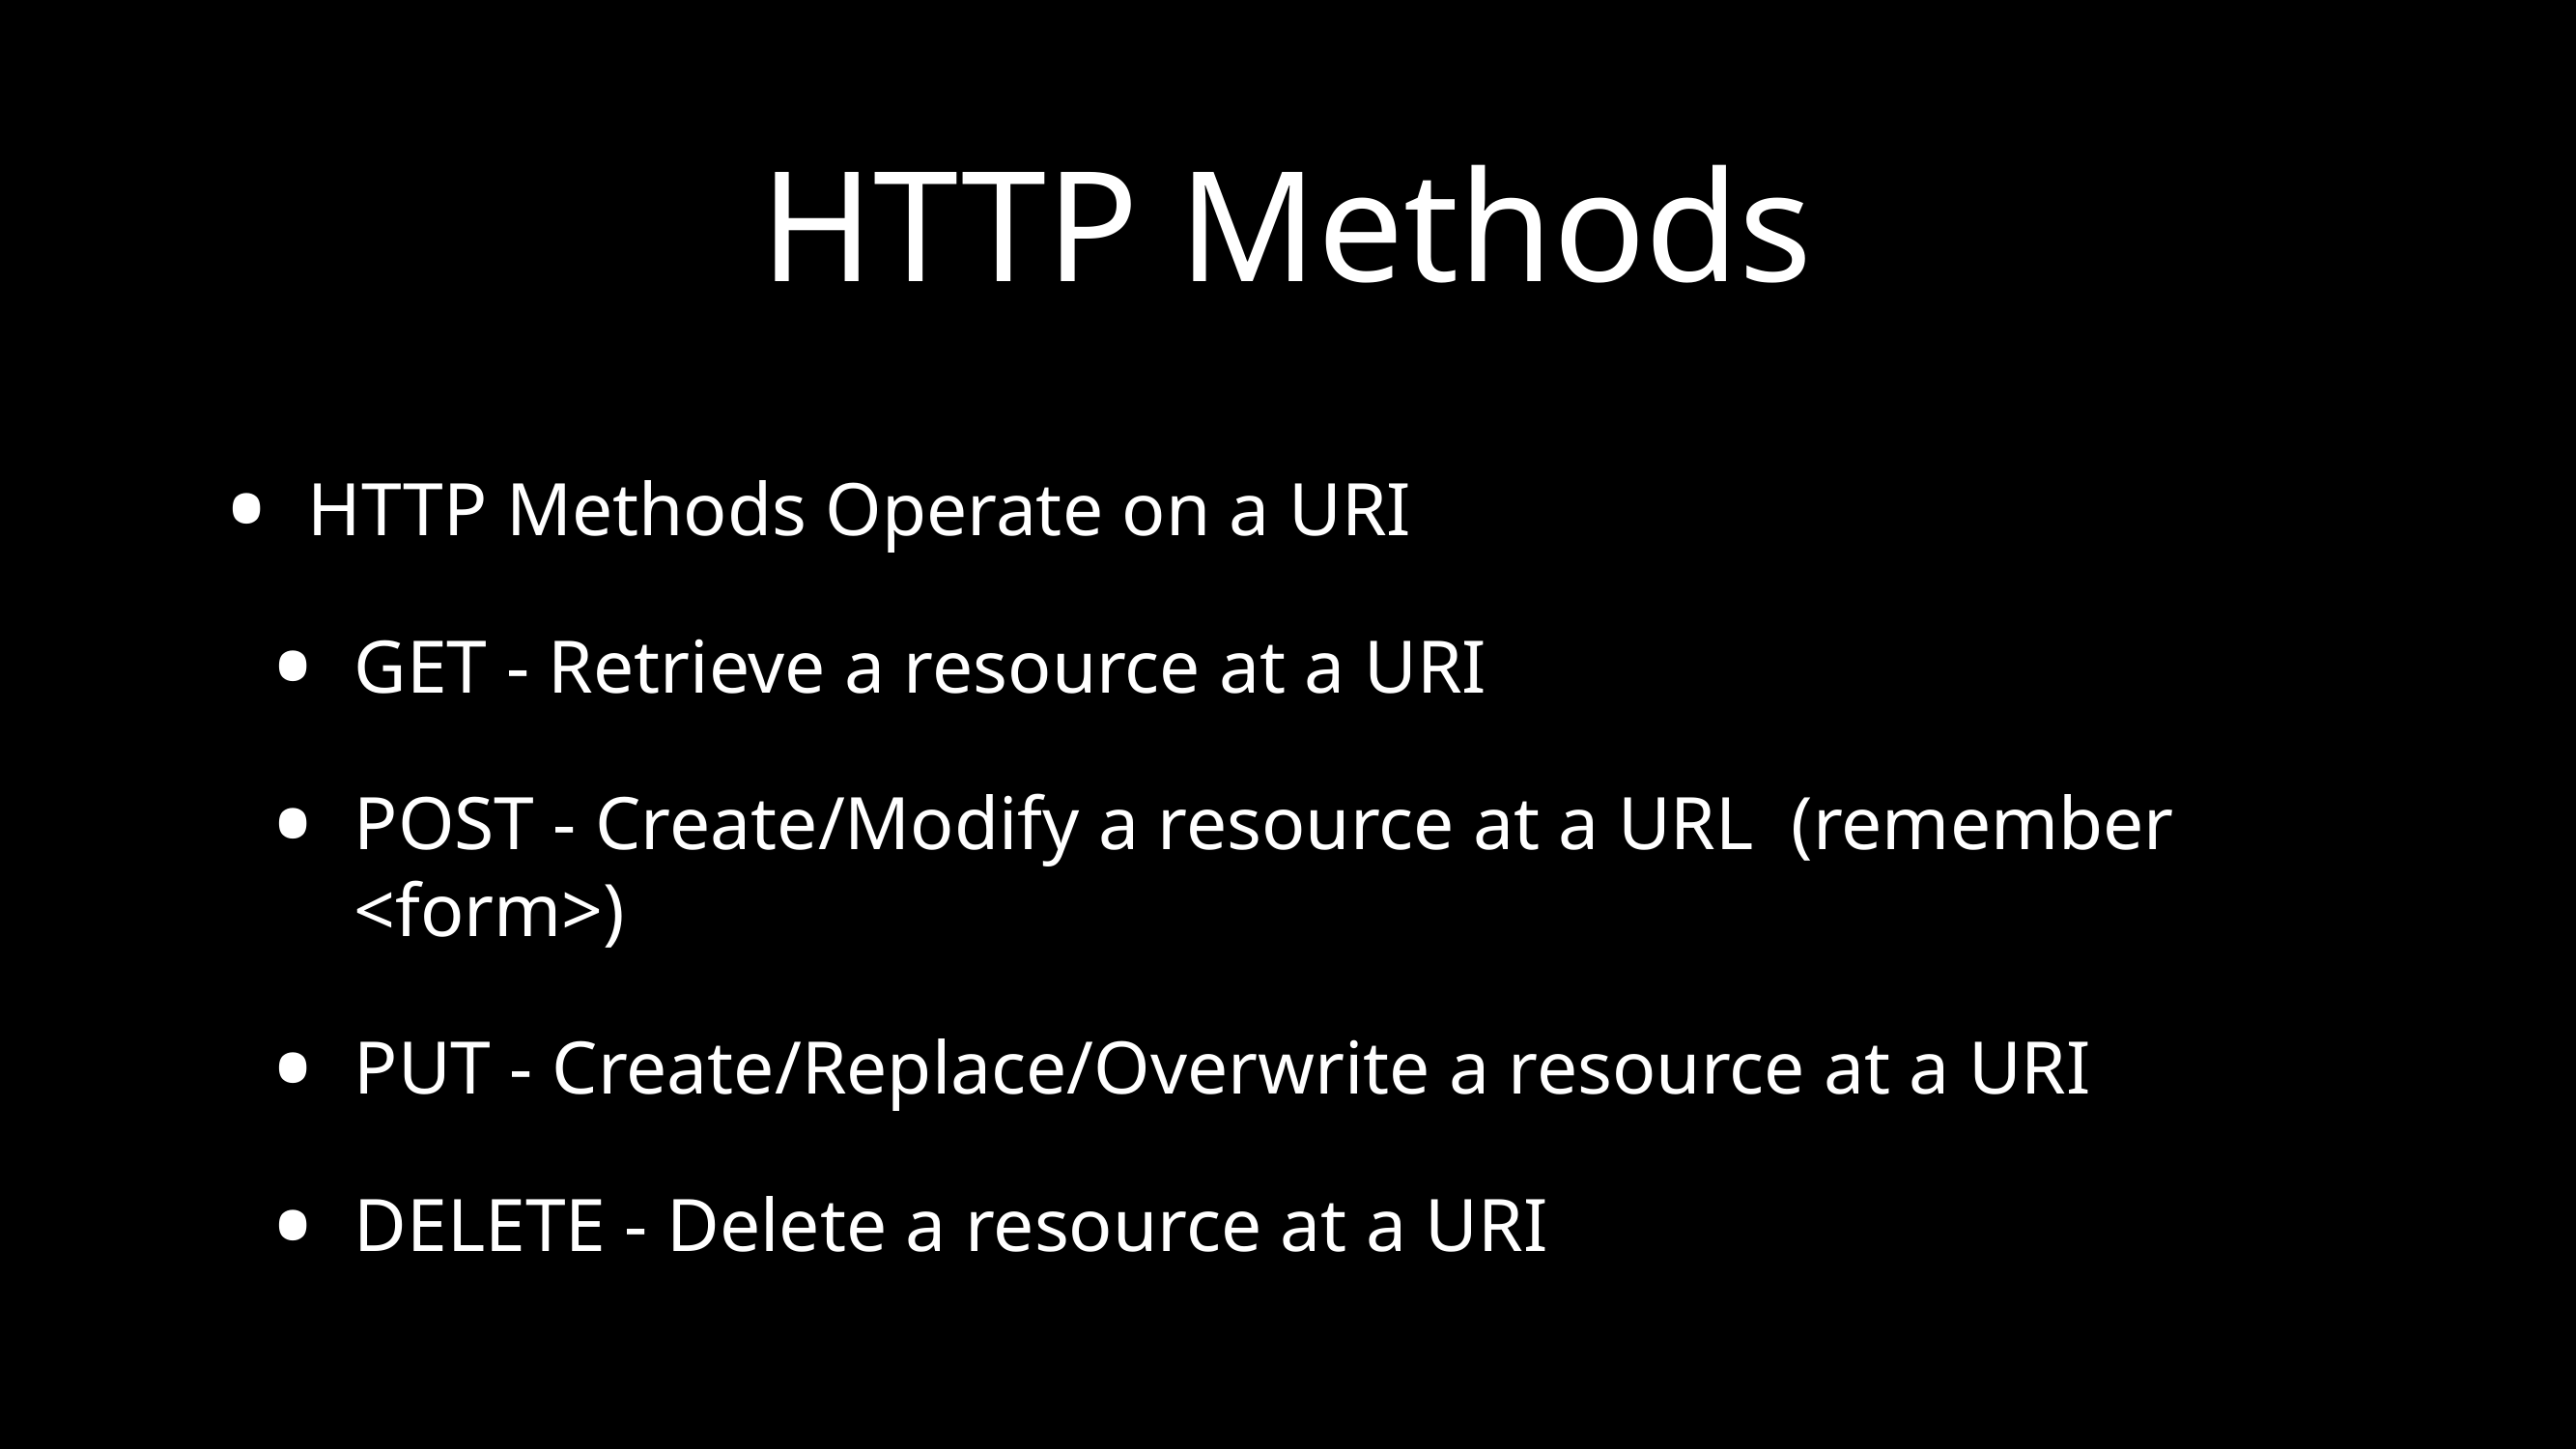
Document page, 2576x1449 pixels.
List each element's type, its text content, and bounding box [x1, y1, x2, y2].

title HTTP Methods [183, 38, 2392, 403]
list HTTP Methods Operate on a URI GET - Retrieve a resource at a URI POST - Create/Modify a resource at a URL (remember <form>) PUT - Create/Replace/Overwrite a resource at a URI DELETE - Delete a resource at a URI [183, 412, 2392, 1317]
